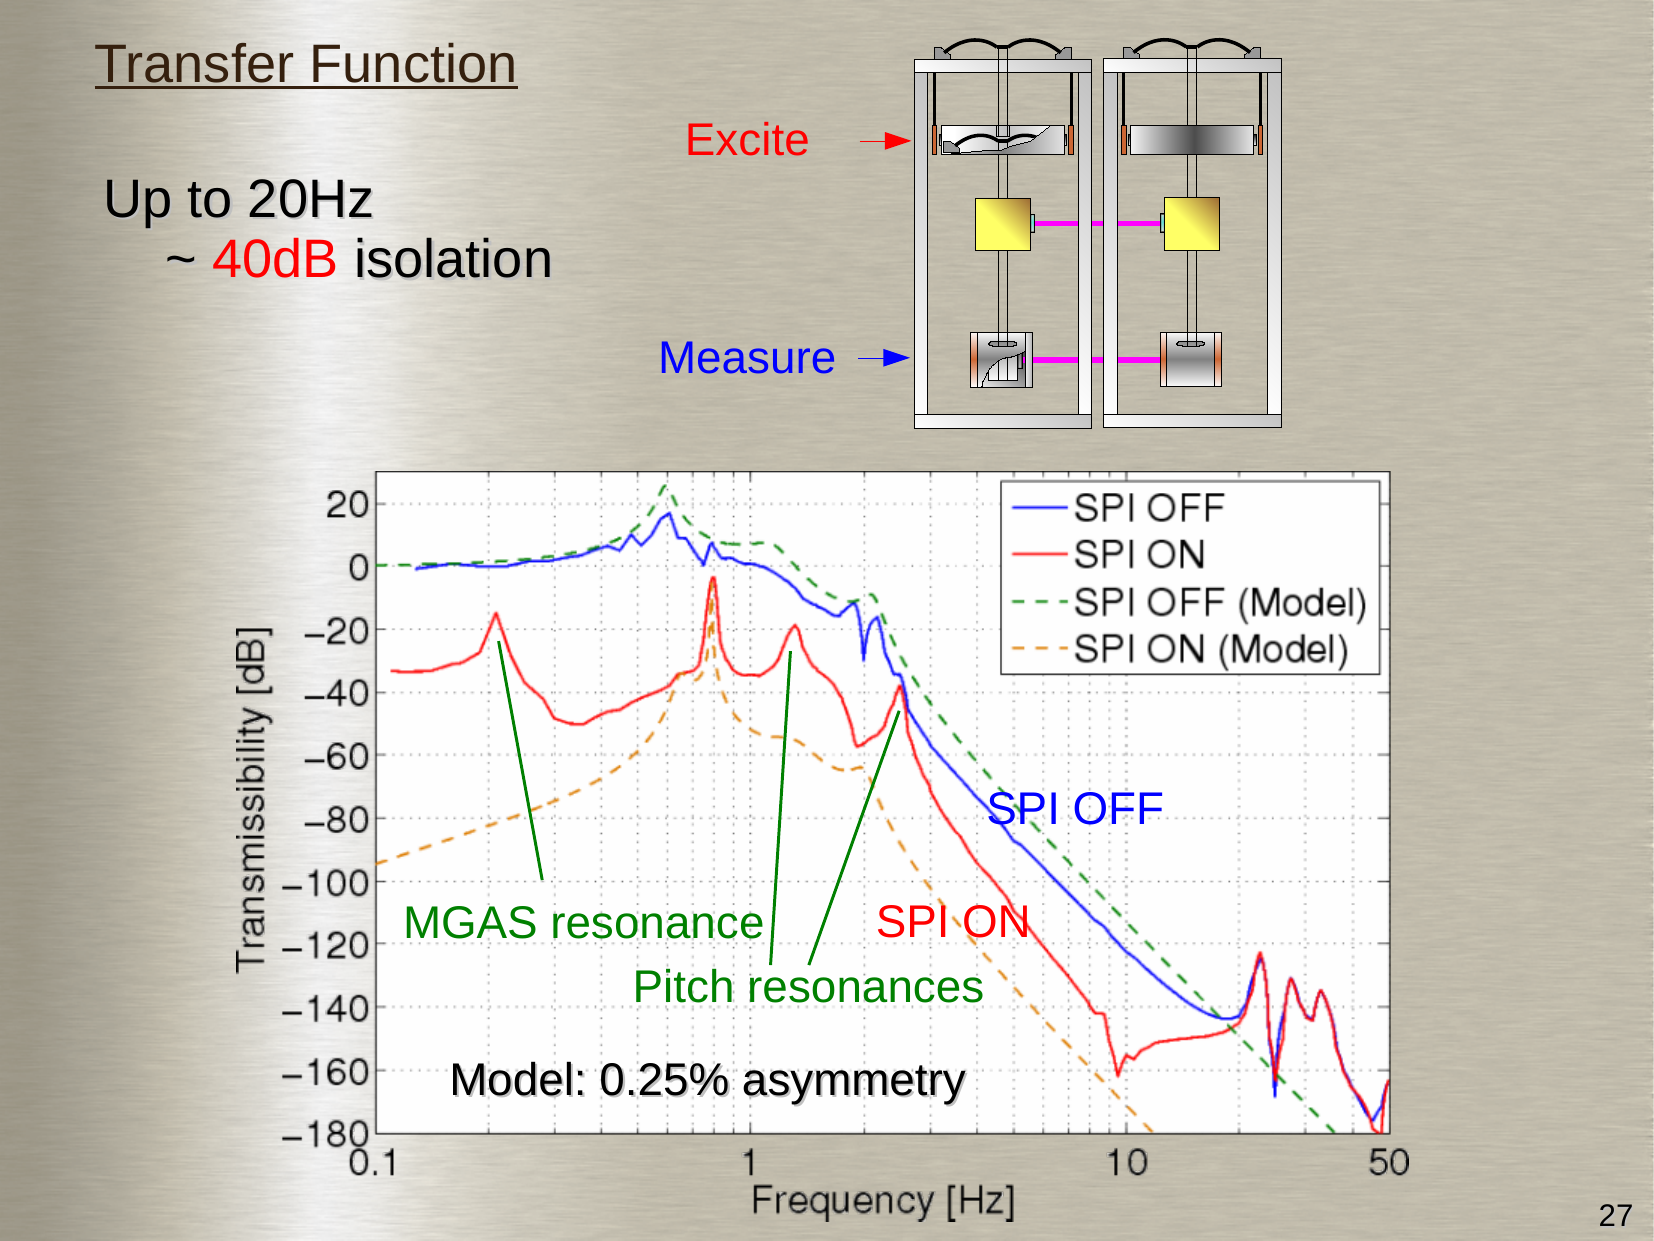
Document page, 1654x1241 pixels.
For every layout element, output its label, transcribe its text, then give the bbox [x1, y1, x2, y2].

text_box [1160, 197, 1220, 251]
text_box [932, 125, 937, 155]
text_box [970, 332, 1033, 388]
text_box [999, 59, 1007, 73]
text_box Measure [643, 325, 852, 392]
text_box Up to 20Hz ~ 40dB isolation [75, 160, 569, 297]
text_box [1128, 125, 1257, 155]
text_box Transfer Function [79, 26, 534, 102]
text_box Pitch resonances [617, 953, 1000, 1020]
text_box Excite [670, 106, 825, 173]
text_box SPI ON [861, 889, 1046, 956]
text_box MGAS resonance [773, 889, 780, 956]
picture [0, 0, 1654, 1241]
text_box [975, 198, 1035, 251]
text_box [1160, 332, 1222, 387]
text_box [939, 126, 1067, 154]
text_box [1103, 47, 1282, 428]
text_box Model: 0.25% asymmetry [434, 1046, 982, 1113]
text_box MGAS resonance [388, 889, 773, 956]
text_box [999, 126, 1007, 136]
text_box [1188, 58, 1196, 73]
text_box [1121, 125, 1127, 155]
text_box [1258, 125, 1263, 155]
text_box [1068, 125, 1074, 155]
text_box [914, 47, 1092, 429]
text_box SPI OFF [971, 775, 1180, 842]
